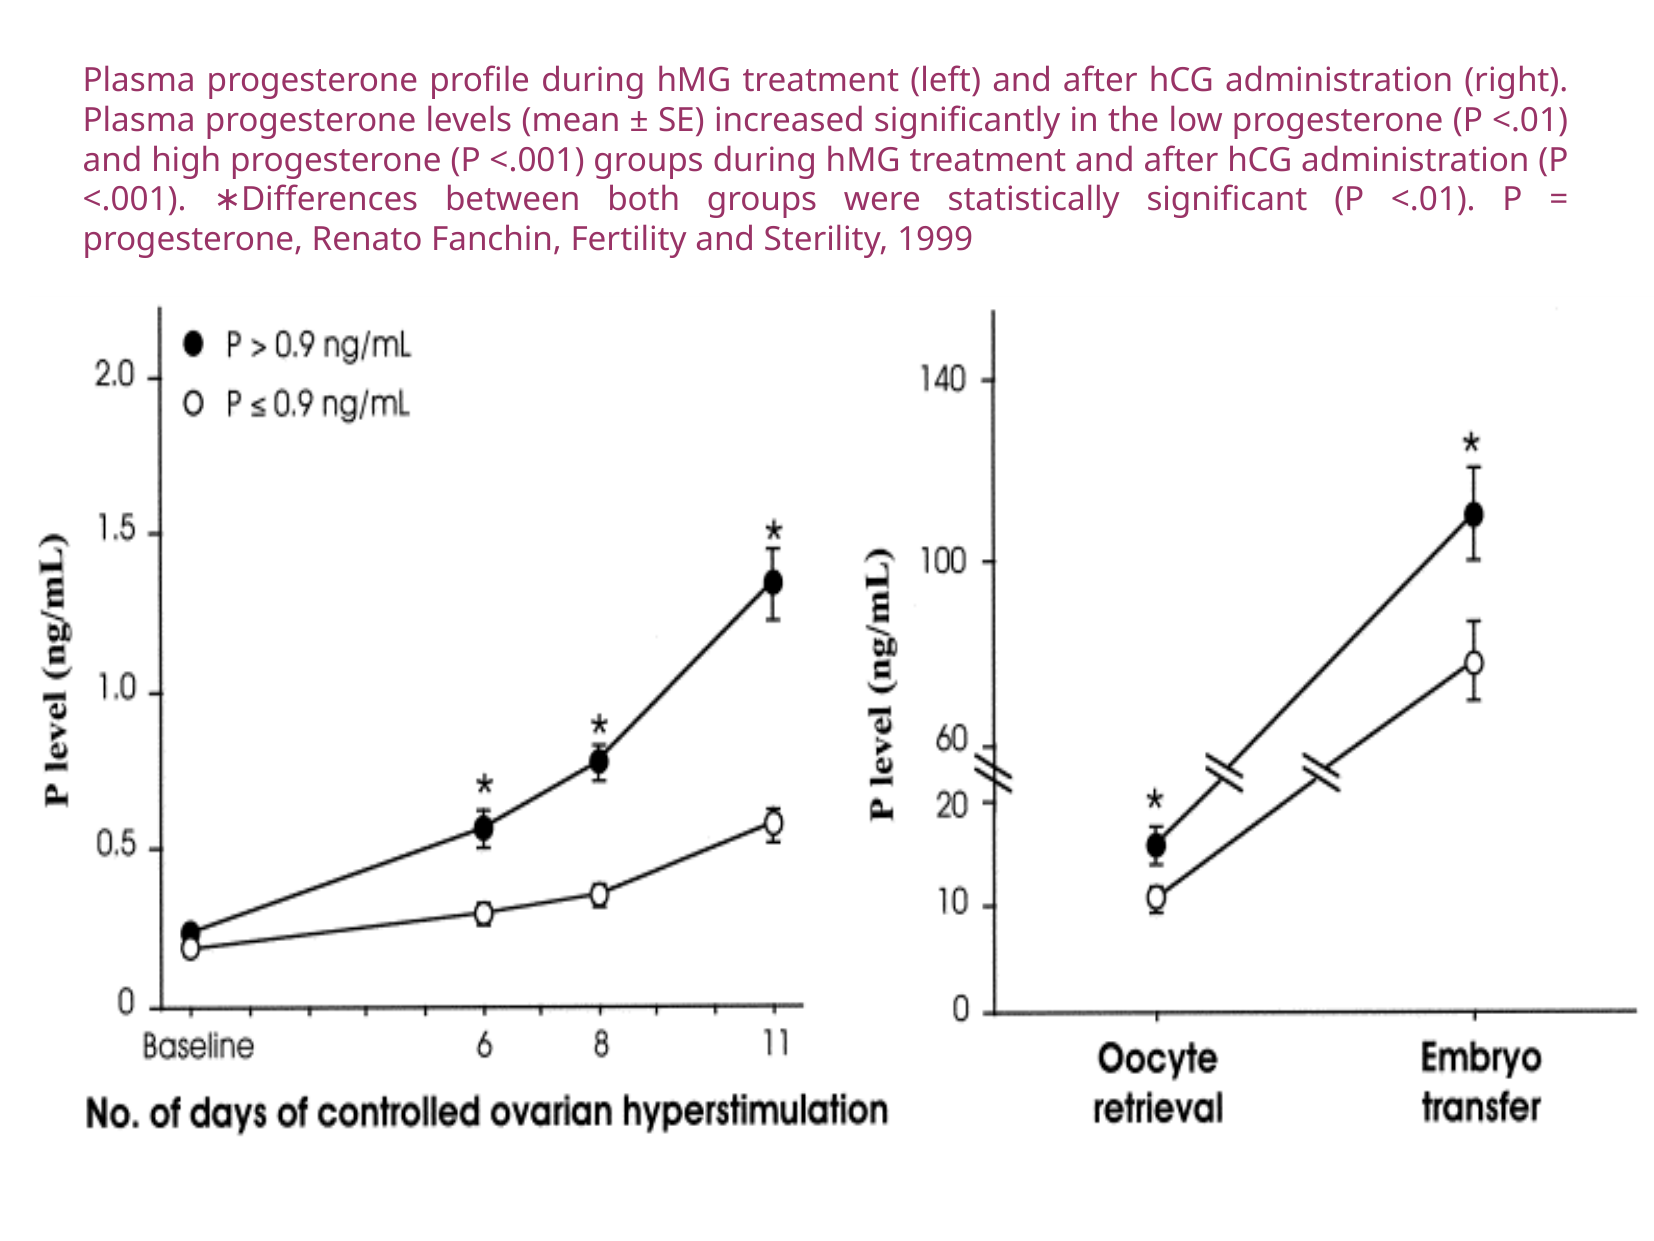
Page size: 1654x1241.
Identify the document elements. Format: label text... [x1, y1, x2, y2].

picture [29, 295, 1654, 1152]
title Plasma progesterone profile during hMG treatment (left) and after hCG administration (right). Plasma progesterone levels (mean ± SE) increased significantly in the low progesterone (P <.01) and high progesterone (P <.001) groups during hMG treatment and after hCG administration (P <.001). ∗Differences between both groups were statistically significant (P <.01). P = progesterone, Renato Fanchin, Fertility and Sterility, 1999 [82, 46, 1571, 269]
